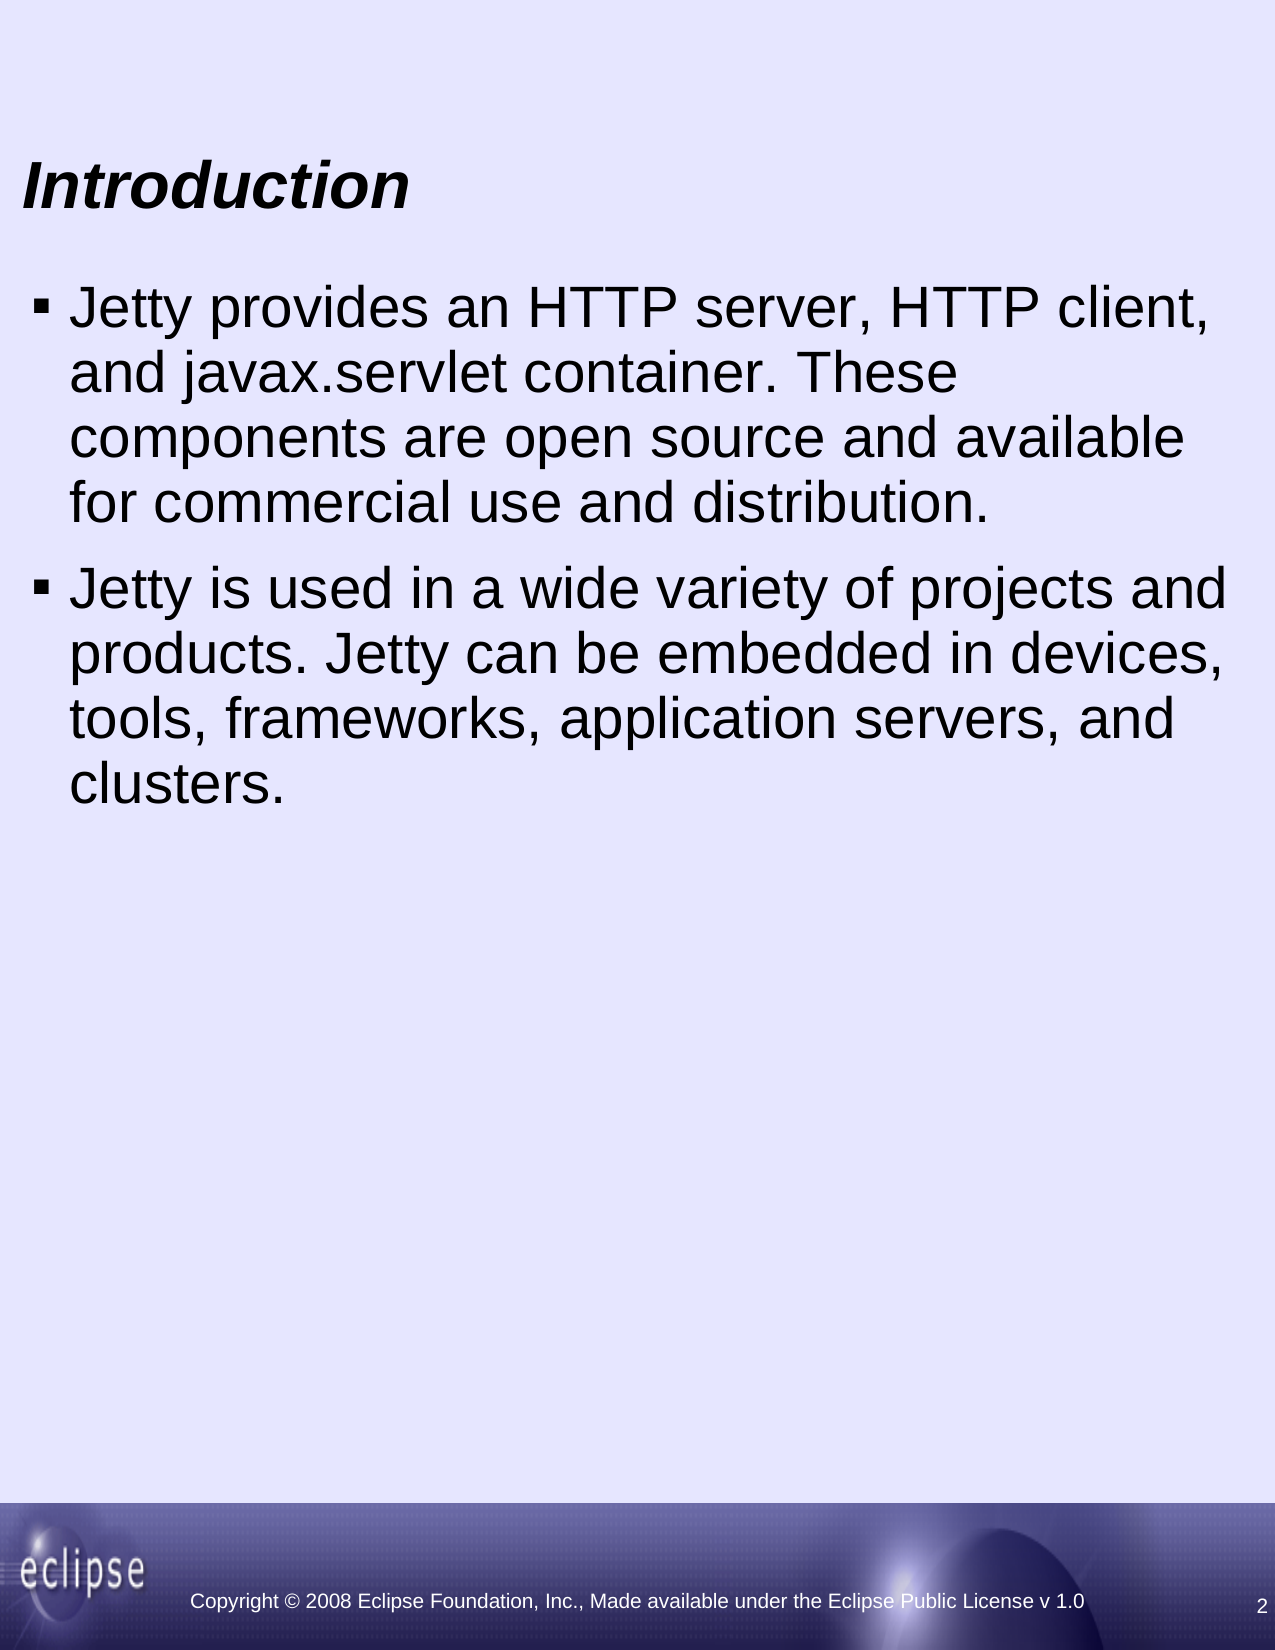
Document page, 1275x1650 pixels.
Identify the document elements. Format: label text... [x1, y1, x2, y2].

title Introduction [22, 123, 1253, 252]
list Jetty provides an HTTP server, HTTP client, and javax.servlet container. These components are open source and available for commercial use and distribution. Jetty is used in a wide variety of projects and products. Jetty can be embedded in devices, tools, frameworks, application servers, and clusters. [31, 274, 1244, 1497]
picture [0, 1503, 1275, 1650]
